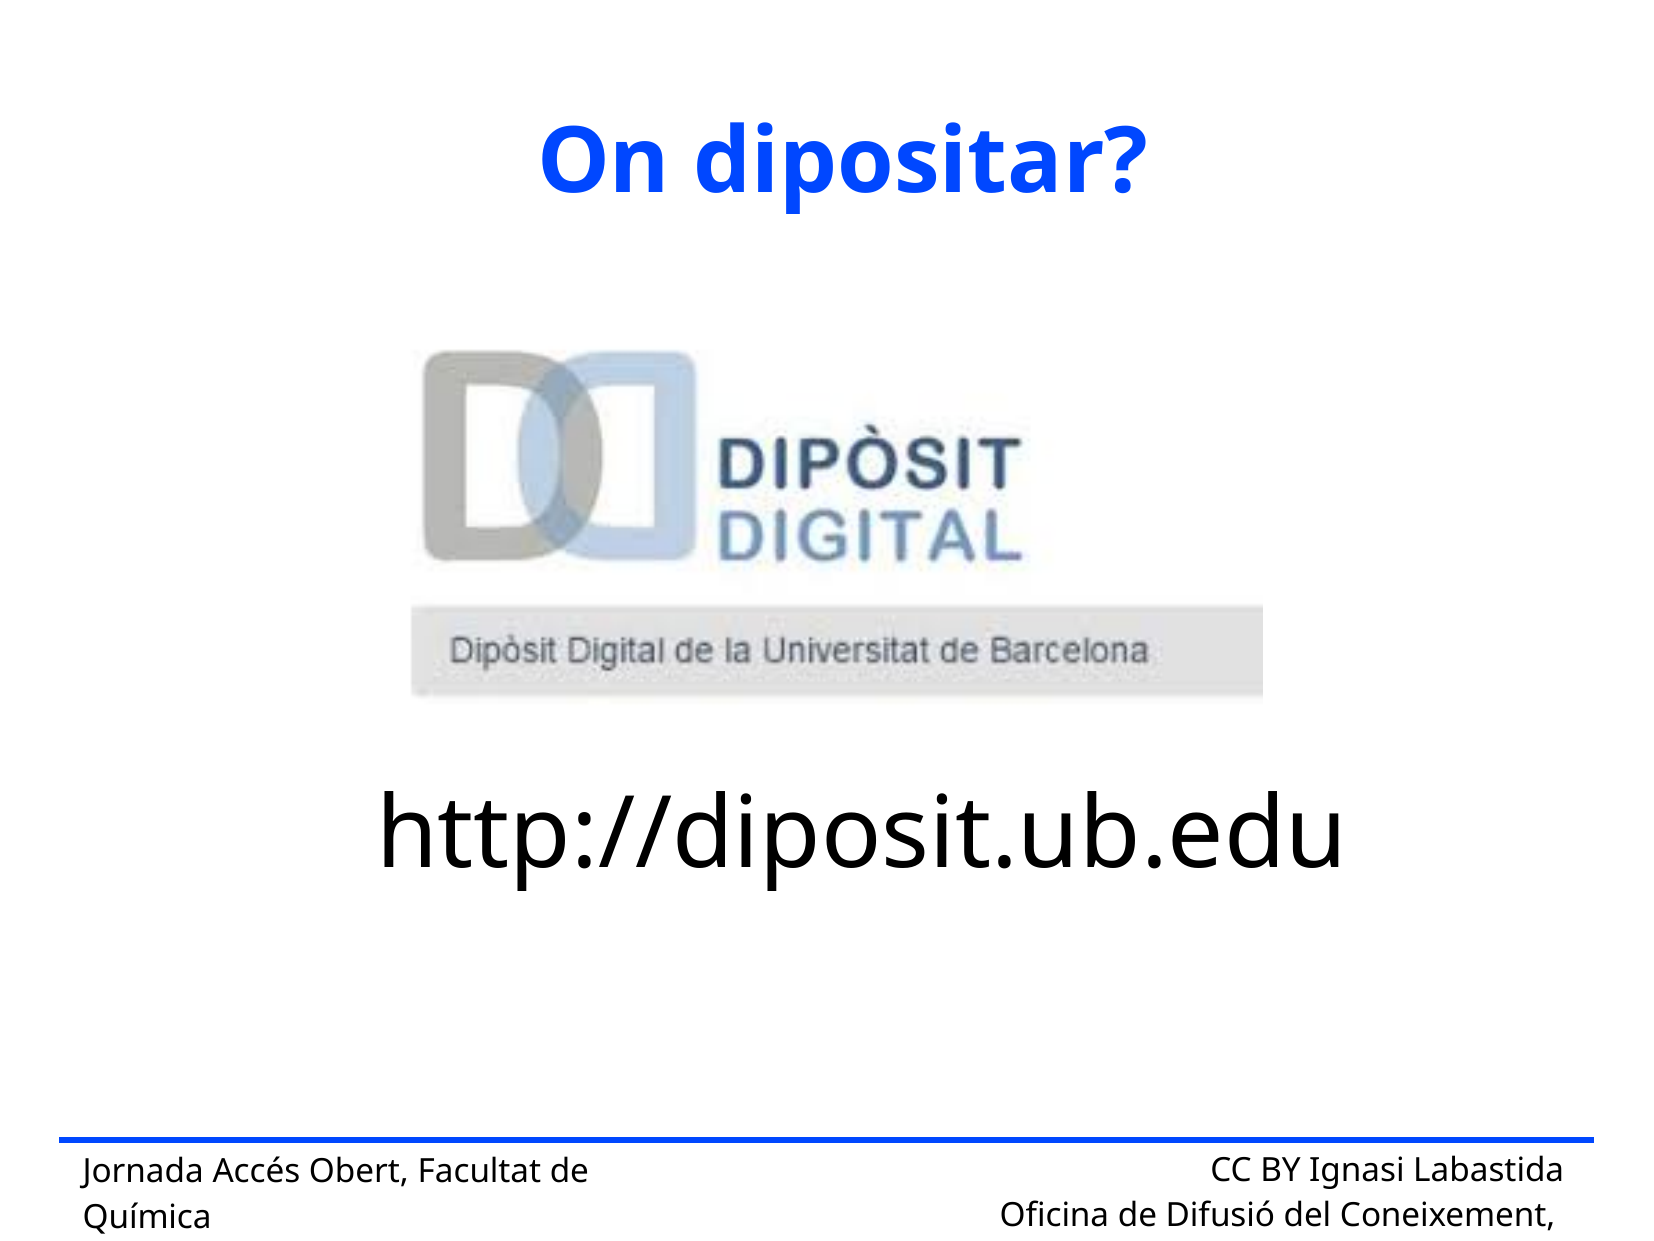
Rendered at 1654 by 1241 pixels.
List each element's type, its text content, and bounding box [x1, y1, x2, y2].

list http://diposit.ub.edu [82, 755, 1571, 969]
picture [390, 307, 1263, 746]
title On dipositar? [82, 38, 1571, 267]
